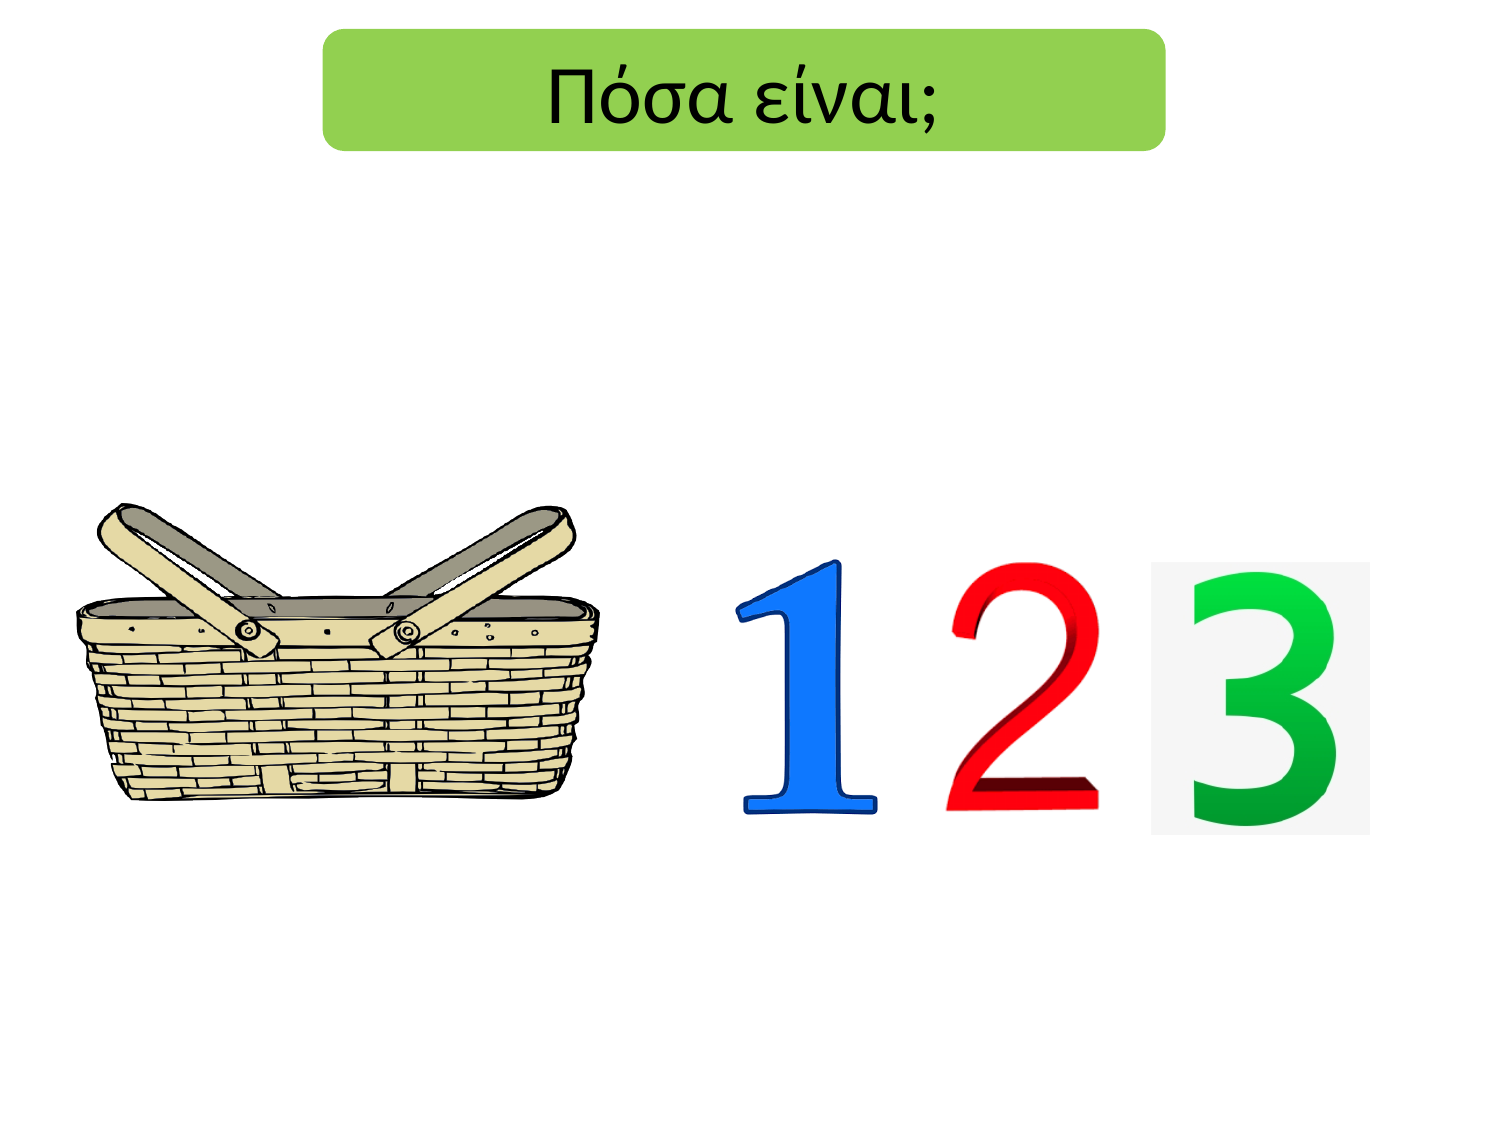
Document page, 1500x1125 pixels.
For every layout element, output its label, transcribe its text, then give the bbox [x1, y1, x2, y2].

text_box Πόσα είναι; [324, 30, 1164, 149]
picture [891, 550, 1370, 835]
picture [726, 550, 886, 823]
picture [76, 503, 600, 801]
